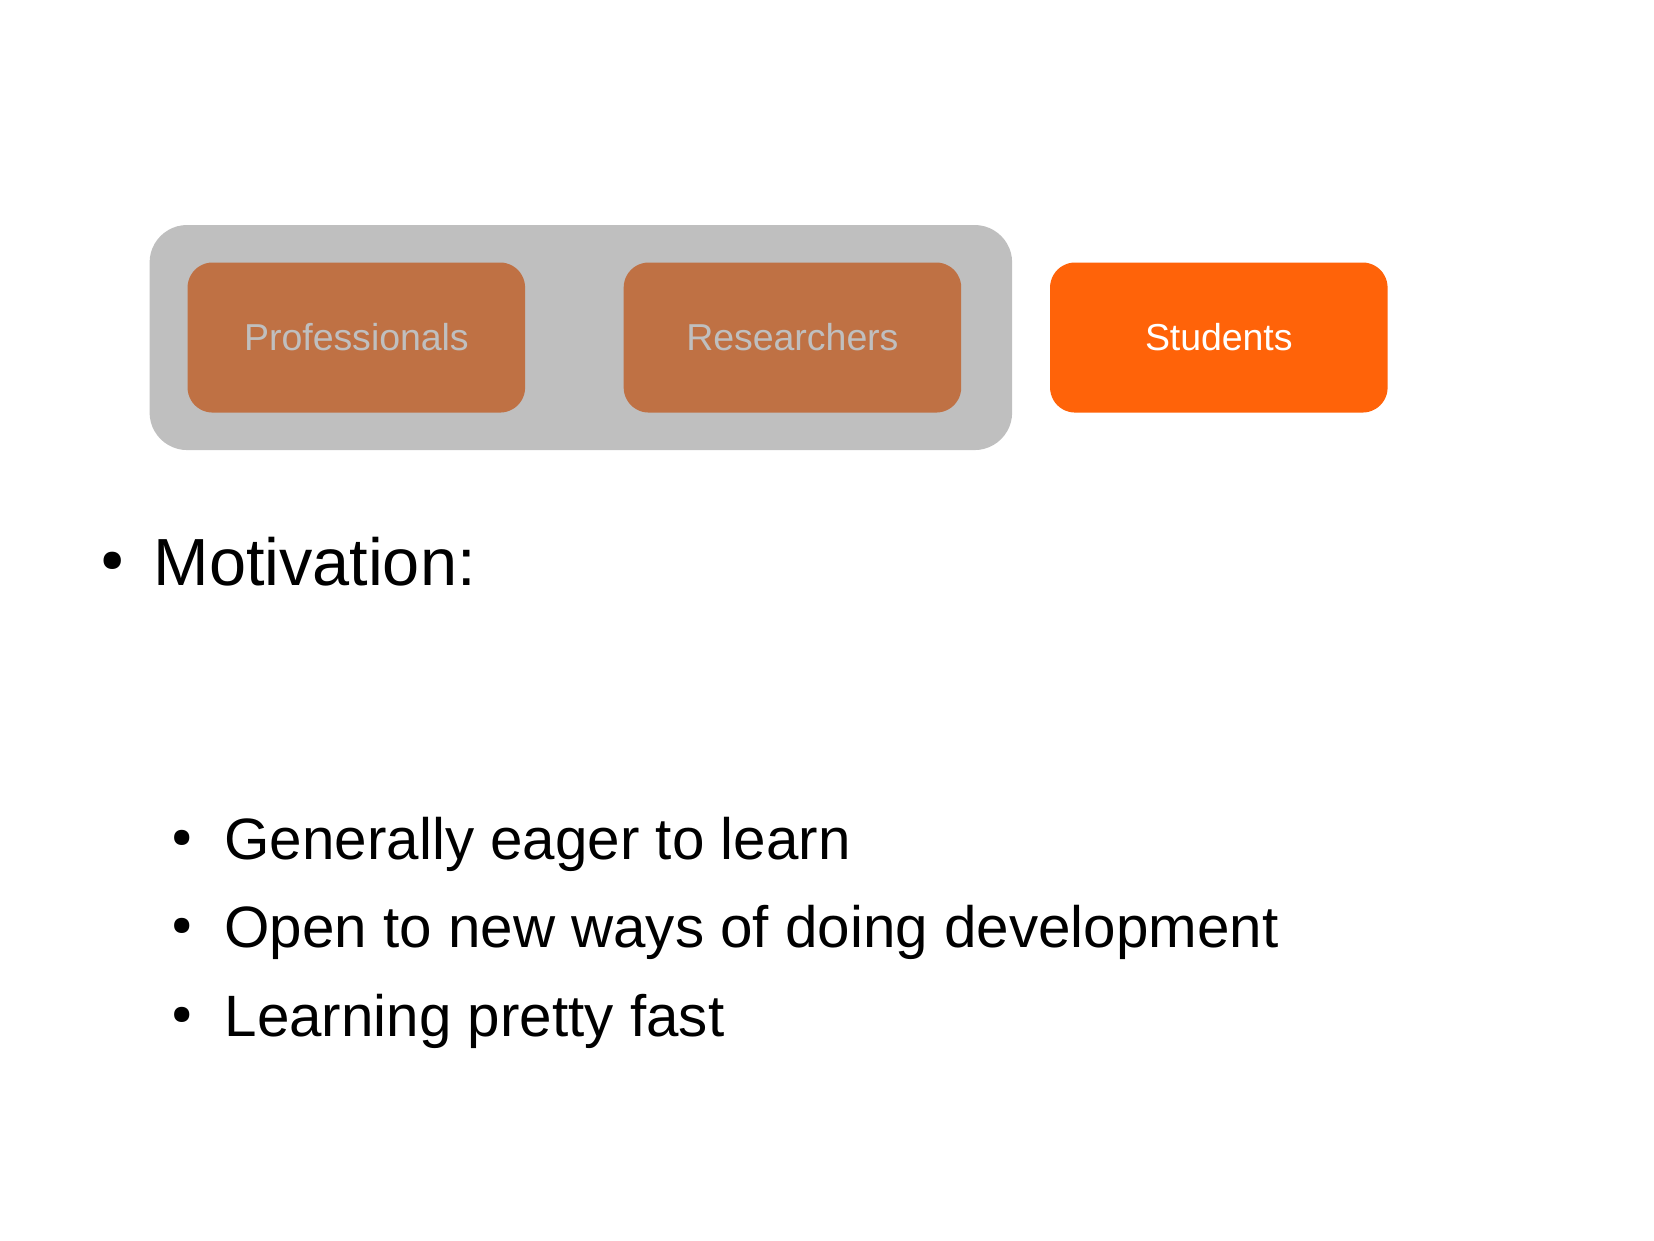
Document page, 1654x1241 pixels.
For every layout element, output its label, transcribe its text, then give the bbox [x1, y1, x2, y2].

text_box [149, 225, 1013, 451]
text_box Students [1050, 262, 1388, 413]
list Motivation: Generally eager to learn Open to new ways of doing development Learning pretty fast [82, 525, 1571, 1109]
